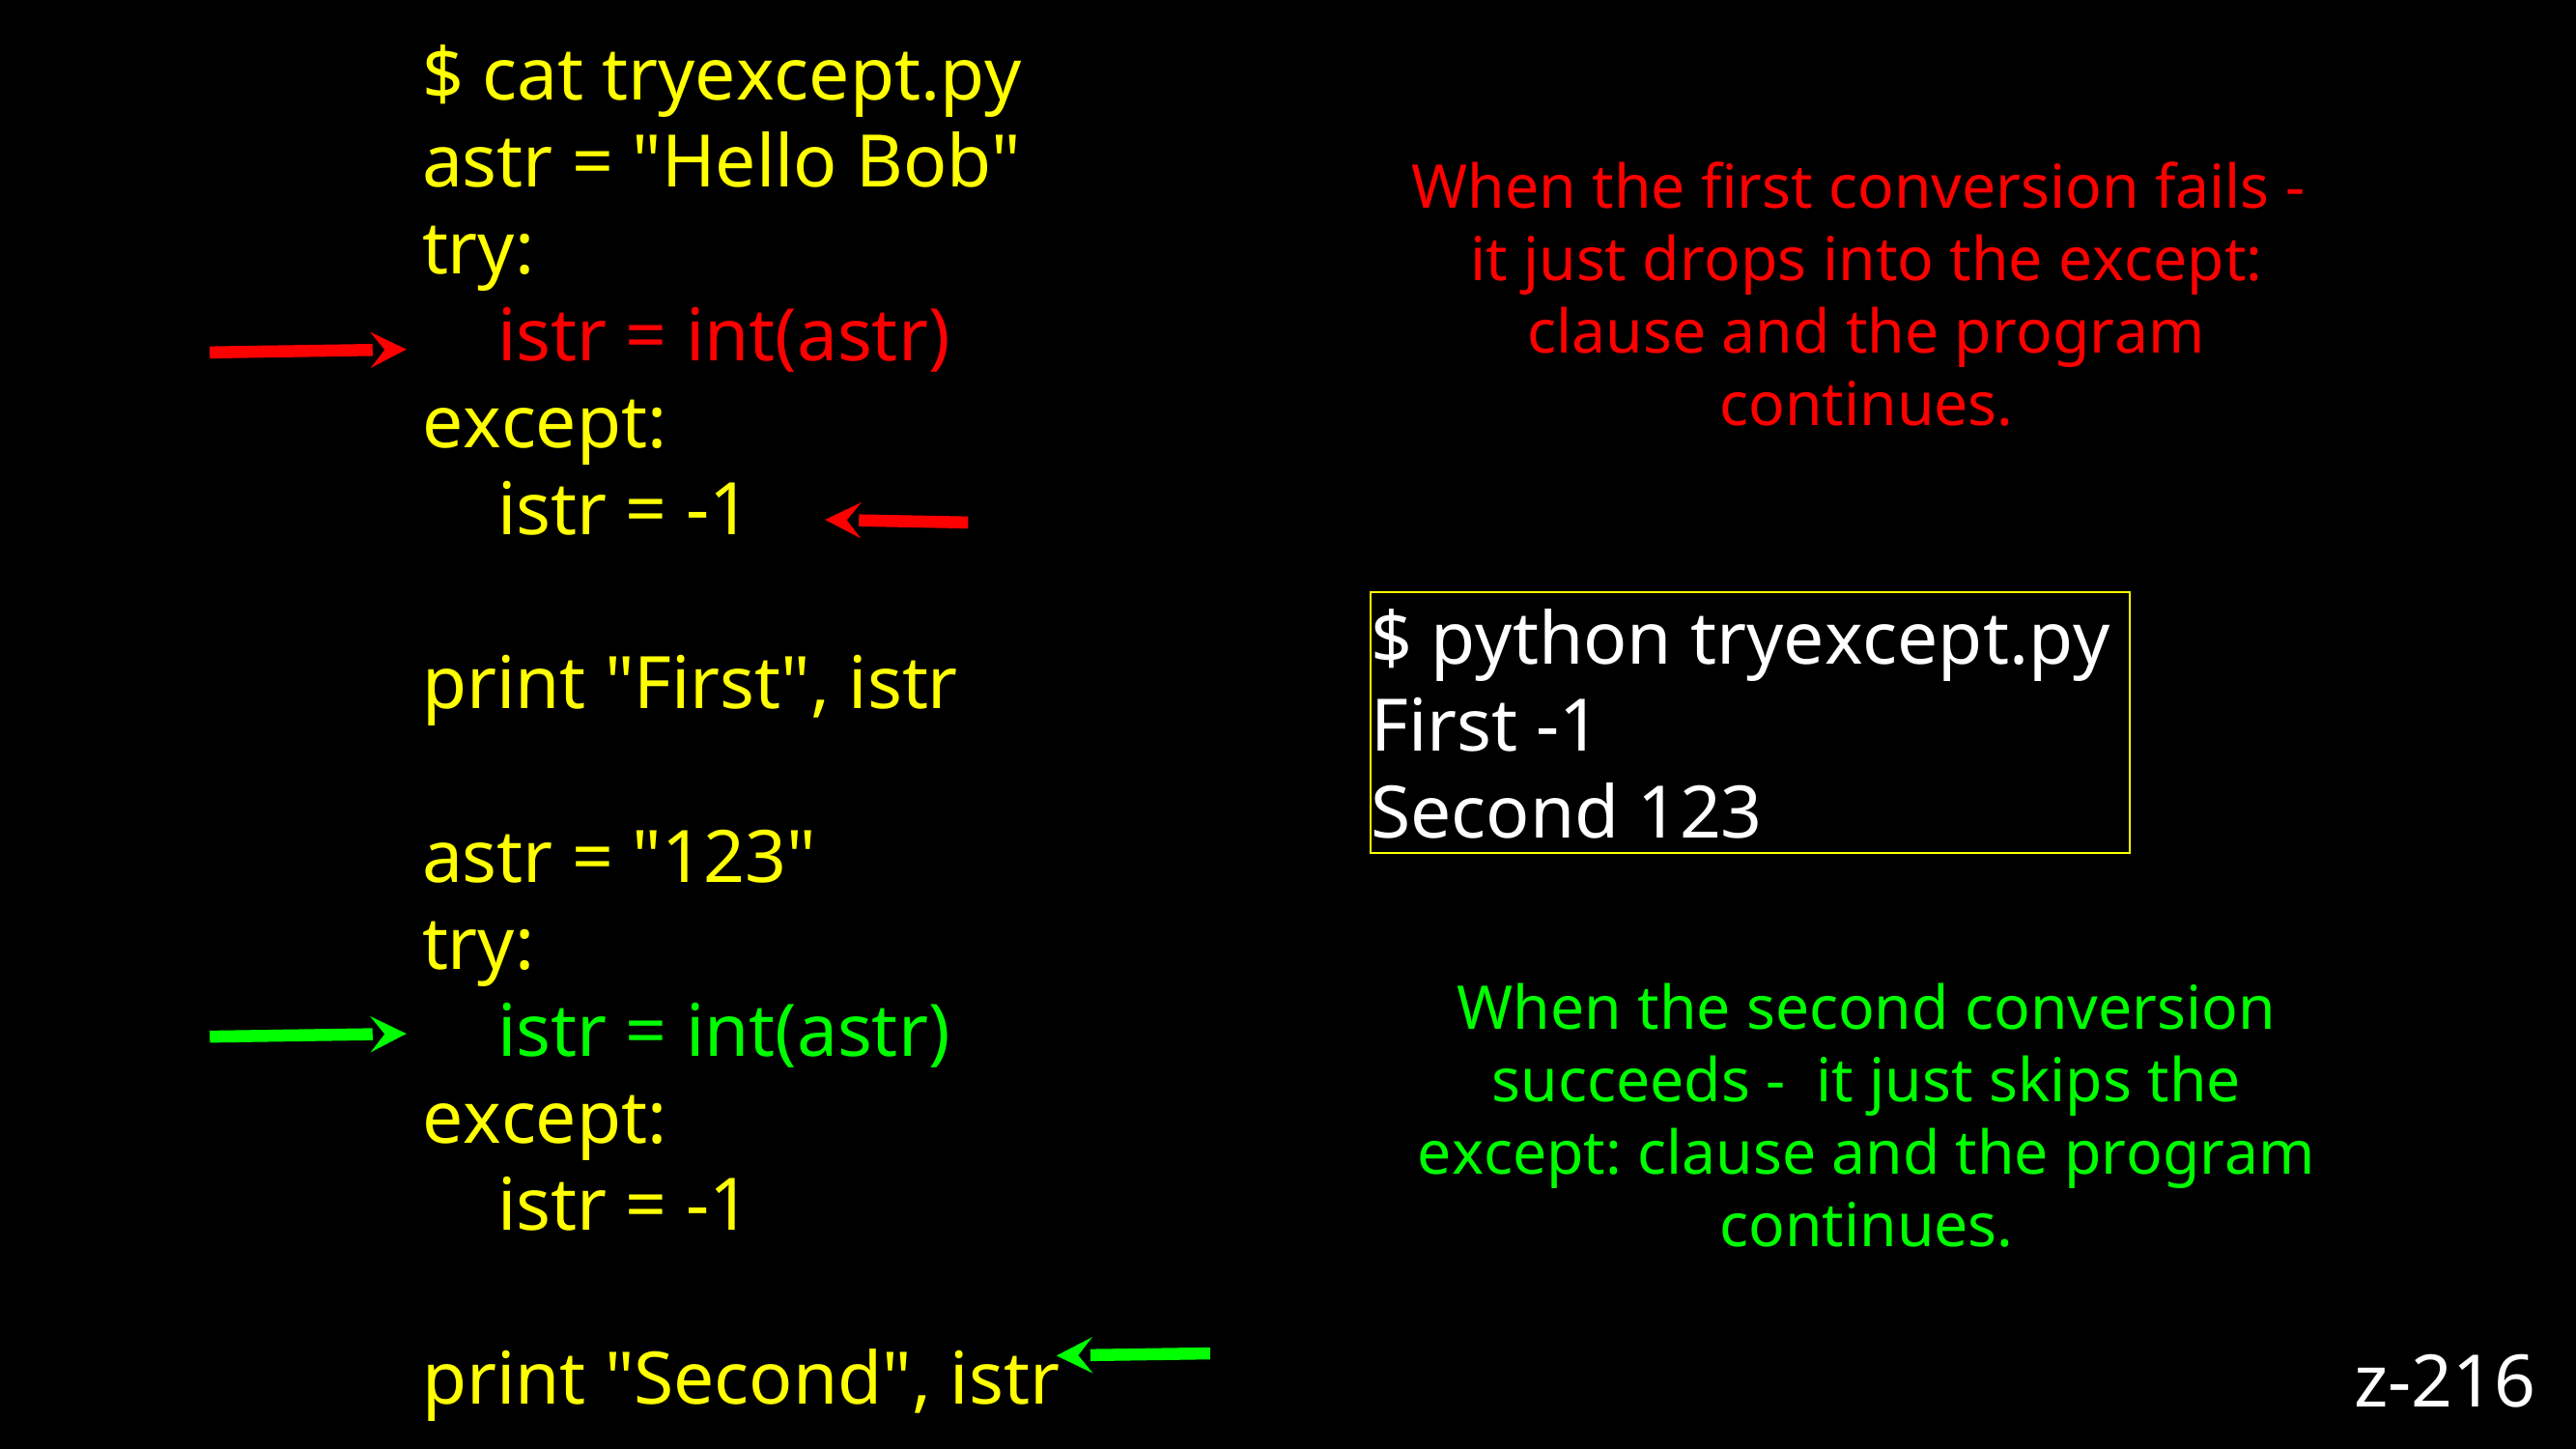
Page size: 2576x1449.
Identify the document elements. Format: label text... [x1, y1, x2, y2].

text_box z-216 [2354, 1333, 2536, 1422]
text_box When the second conversion succeeds - it just skips the except: clause and the program continues. [1400, 1000, 2335, 1228]
text_box $ cat tryexcept.py astr = "Hello Bob" try: istr = int(astr) except: istr = -1 print "First", istr astr = "123" try: istr = int(astr) except: istr = -1 print "Second", istr [422, 27, 1061, 1419]
text_box $ python tryexcept.py First -1 Second 123 [1371, 591, 2130, 853]
text_box When the first conversion fails - it just drops into the except: clause and the program continues. [1400, 179, 2335, 407]
